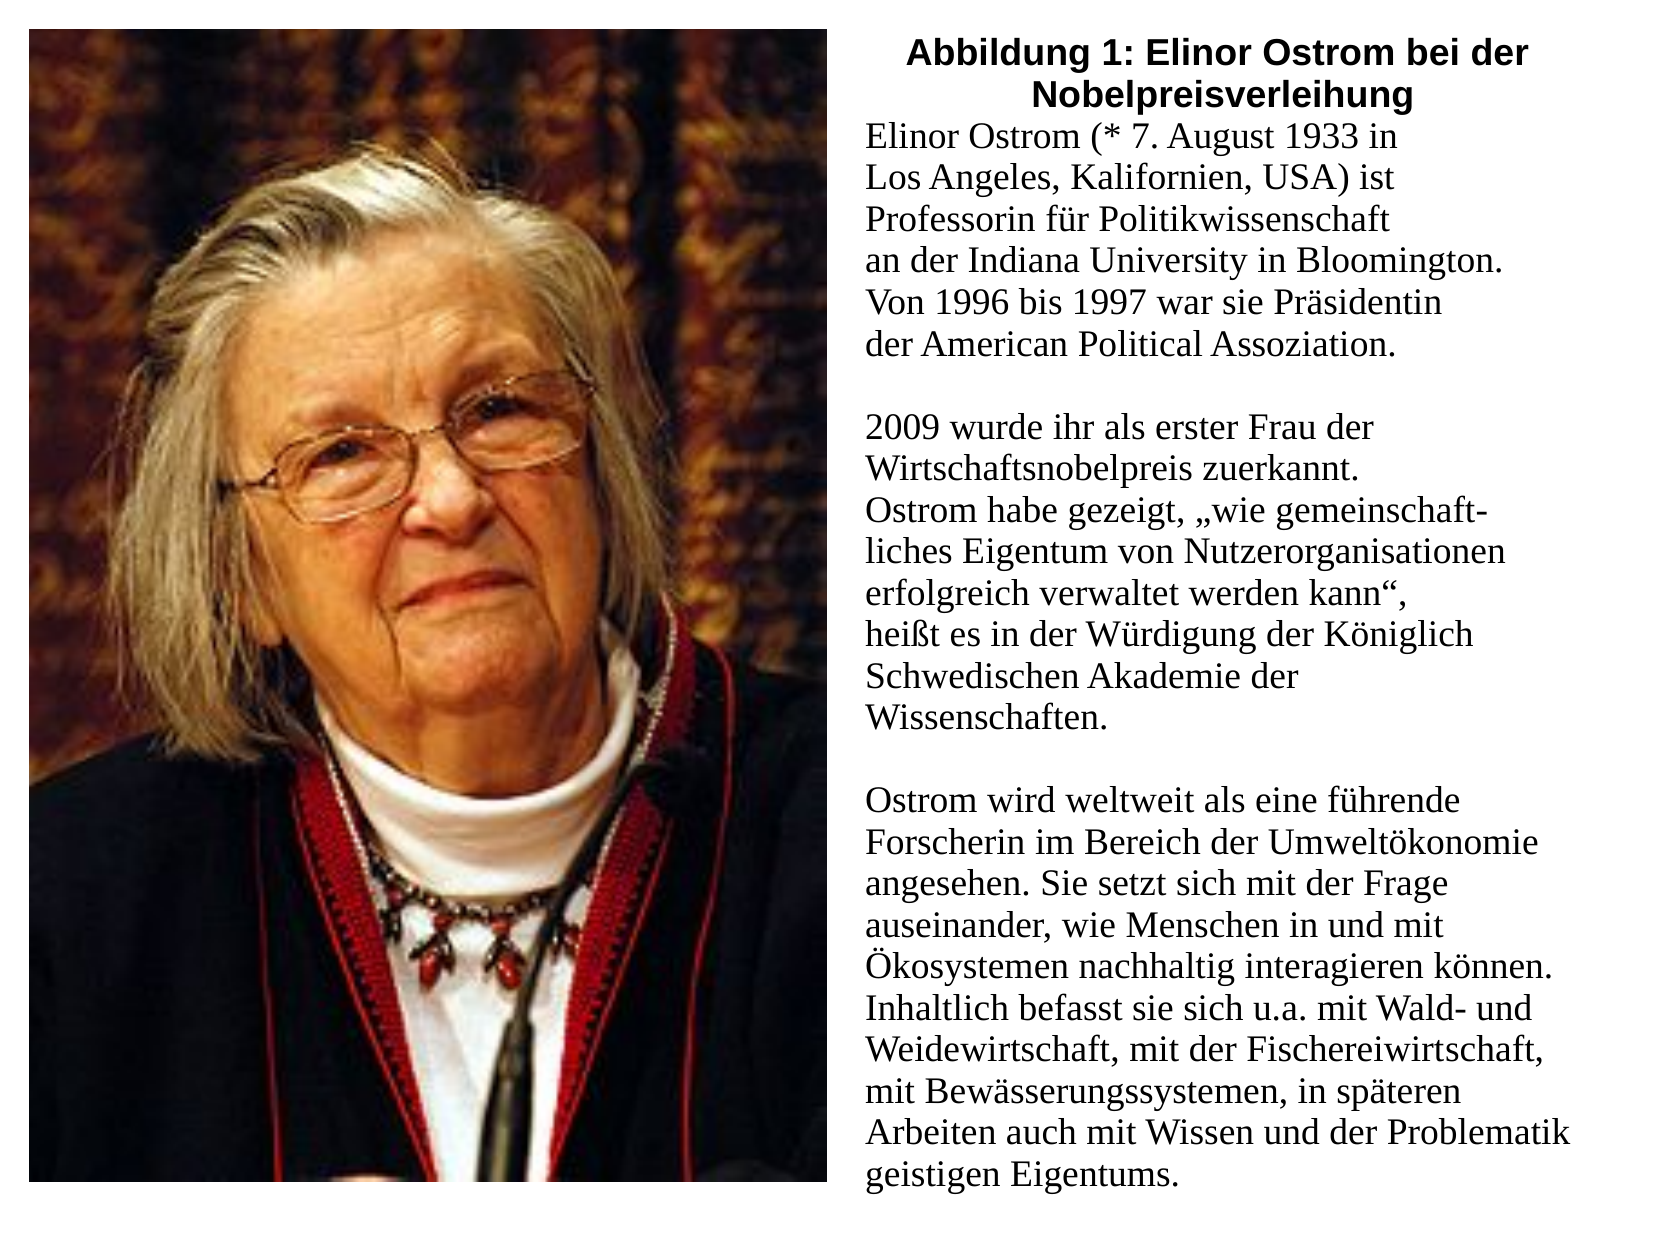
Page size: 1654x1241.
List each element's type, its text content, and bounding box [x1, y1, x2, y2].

picture [29, 29, 827, 1182]
text_box Abbildung 1: Elinor Ostrom bei der Nobelpreisverleihung Elinor Ostrom (* 7. August 1933 in Los Angeles, Kalifornien, USA) ist Professorin für Politikwissenschaft an der Indiana University in Bloomington. Von 1996 bis 1997 war sie Präsidentin der American Political Assoziation. 2009 wurde ihr als erster Frau der Wirtschaftsnobelpreis zuerkannt. Ostrom habe gezeigt, „wie gemeinschaft- liches Eigentum von Nutzerorganisationen erfolgreich verwaltet werden kann“, heißt es in der Würdigung der Königlich Schwedischen Akademie der Wissenschaften. Ostrom wird weltweit als eine führende Forscherin im Bereich der Umweltökonomie angesehen. Sie setzt sich mit der Frage auseinander, wie Menschen in und mit Ökosystemen nachhaltig interagieren können. Inhaltlich befasst sie sich u.a. mit Wald- und Weidewirtschaft, mit der Fischereiwirt­schaft, mit Bewässerungssystemen, in späteren Arbeiten auch mit Wissen und der Problematik geistigen Eigentums. [850, 23, 1596, 1202]
